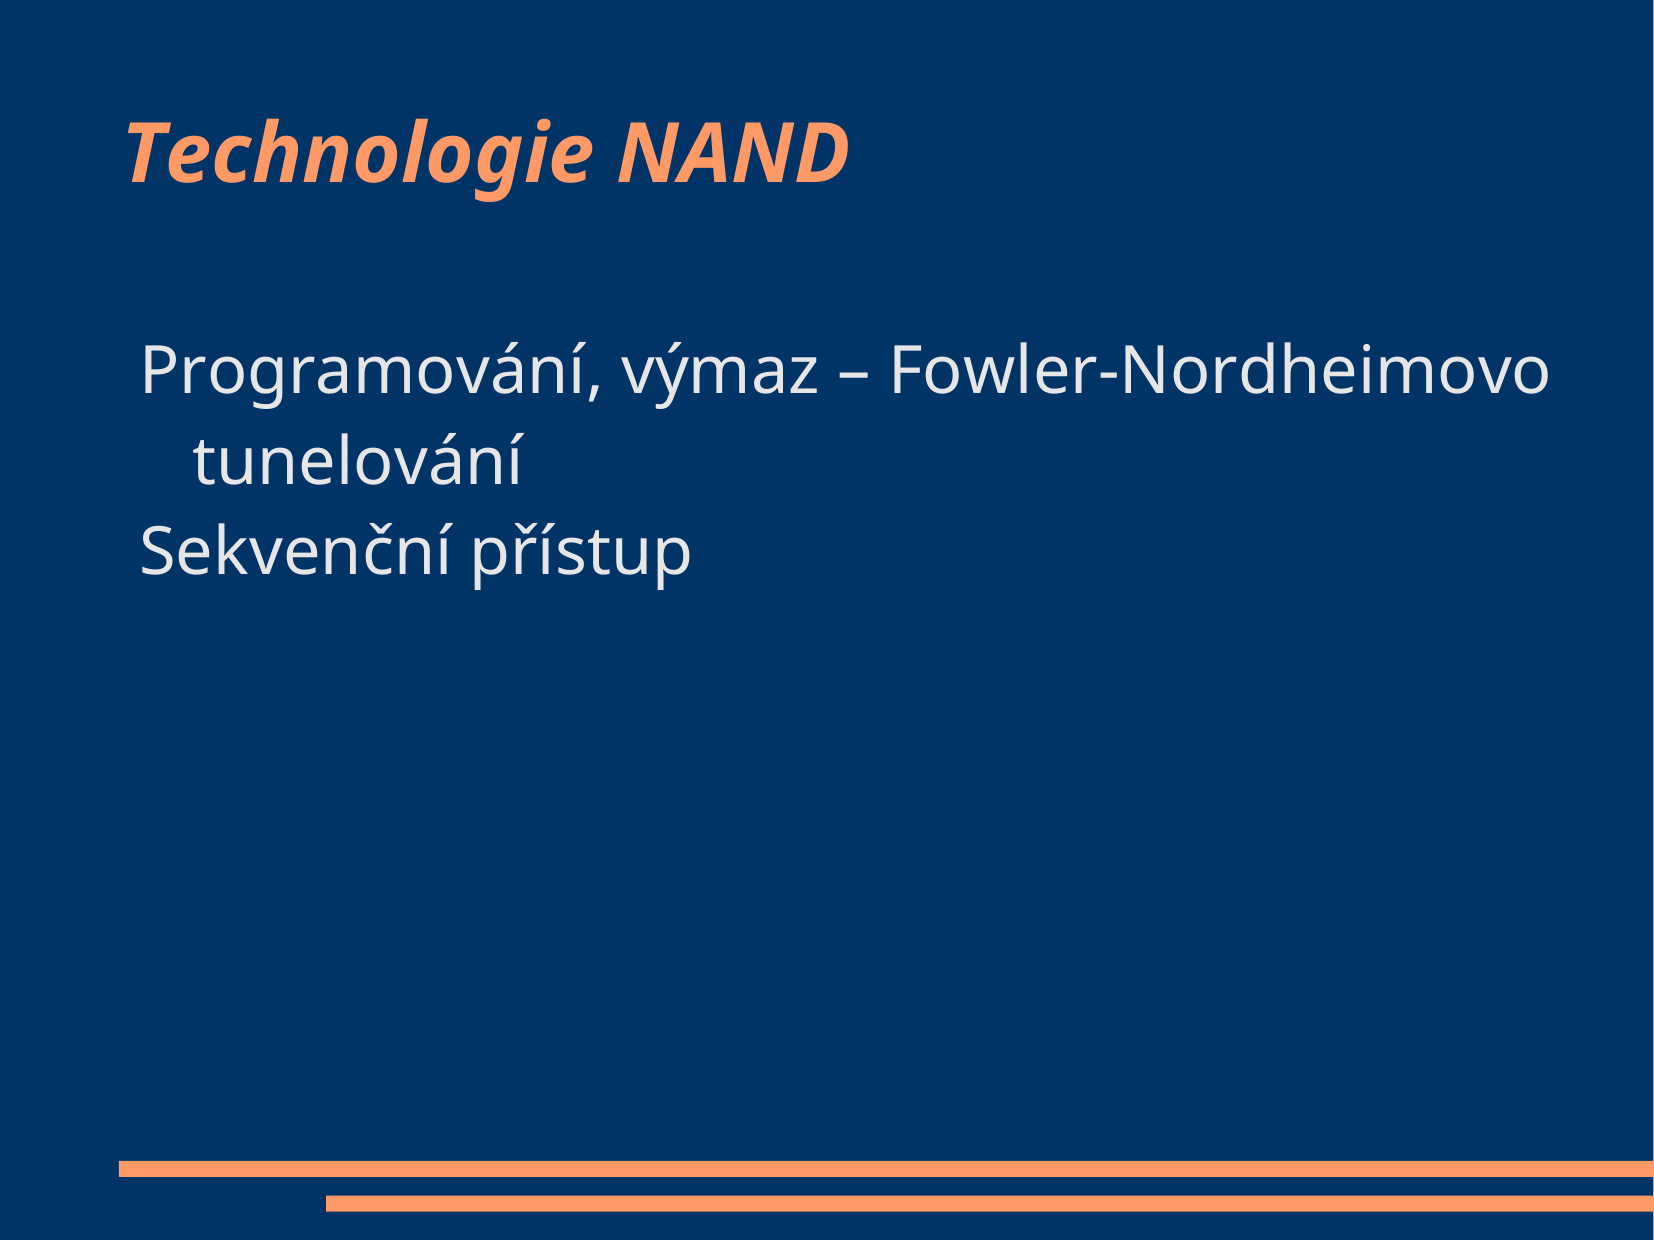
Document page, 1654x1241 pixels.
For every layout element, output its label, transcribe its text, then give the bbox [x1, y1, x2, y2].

list Programování, výmaz – Fowler-Nordheimovo tunelování Sekvenční přístup [121, 322, 1561, 1133]
title Technologie NAND [121, 46, 1534, 254]
